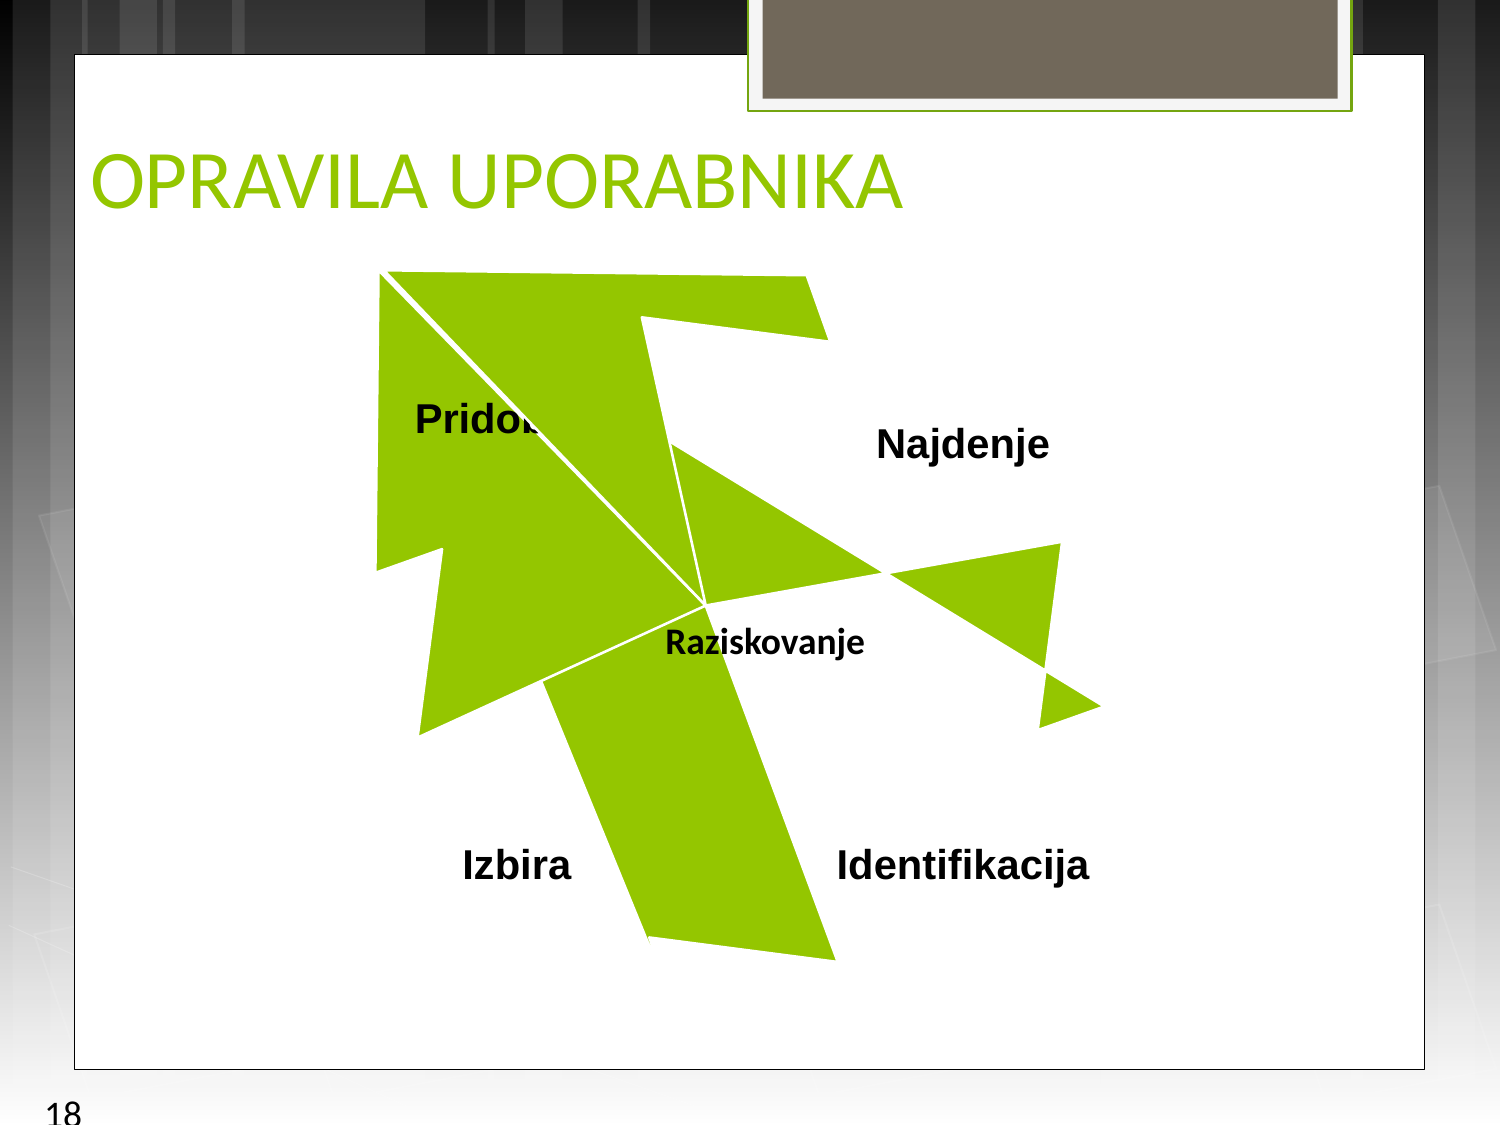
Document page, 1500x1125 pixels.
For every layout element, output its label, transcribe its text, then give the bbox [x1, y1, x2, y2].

text_box Izbira [385, 731, 649, 995]
text_box Najdenje [831, 285, 1095, 548]
text_box [373, 270, 1105, 1005]
text_box Pridobitev [385, 285, 649, 548]
text_box Identifikacija [831, 731, 1095, 995]
slide_number <number> [29, 1082, 124, 1125]
text_box Raziskovanje [650, 609, 881, 670]
title OPRAVILA UPORABNIKA [75, 45, 1425, 233]
